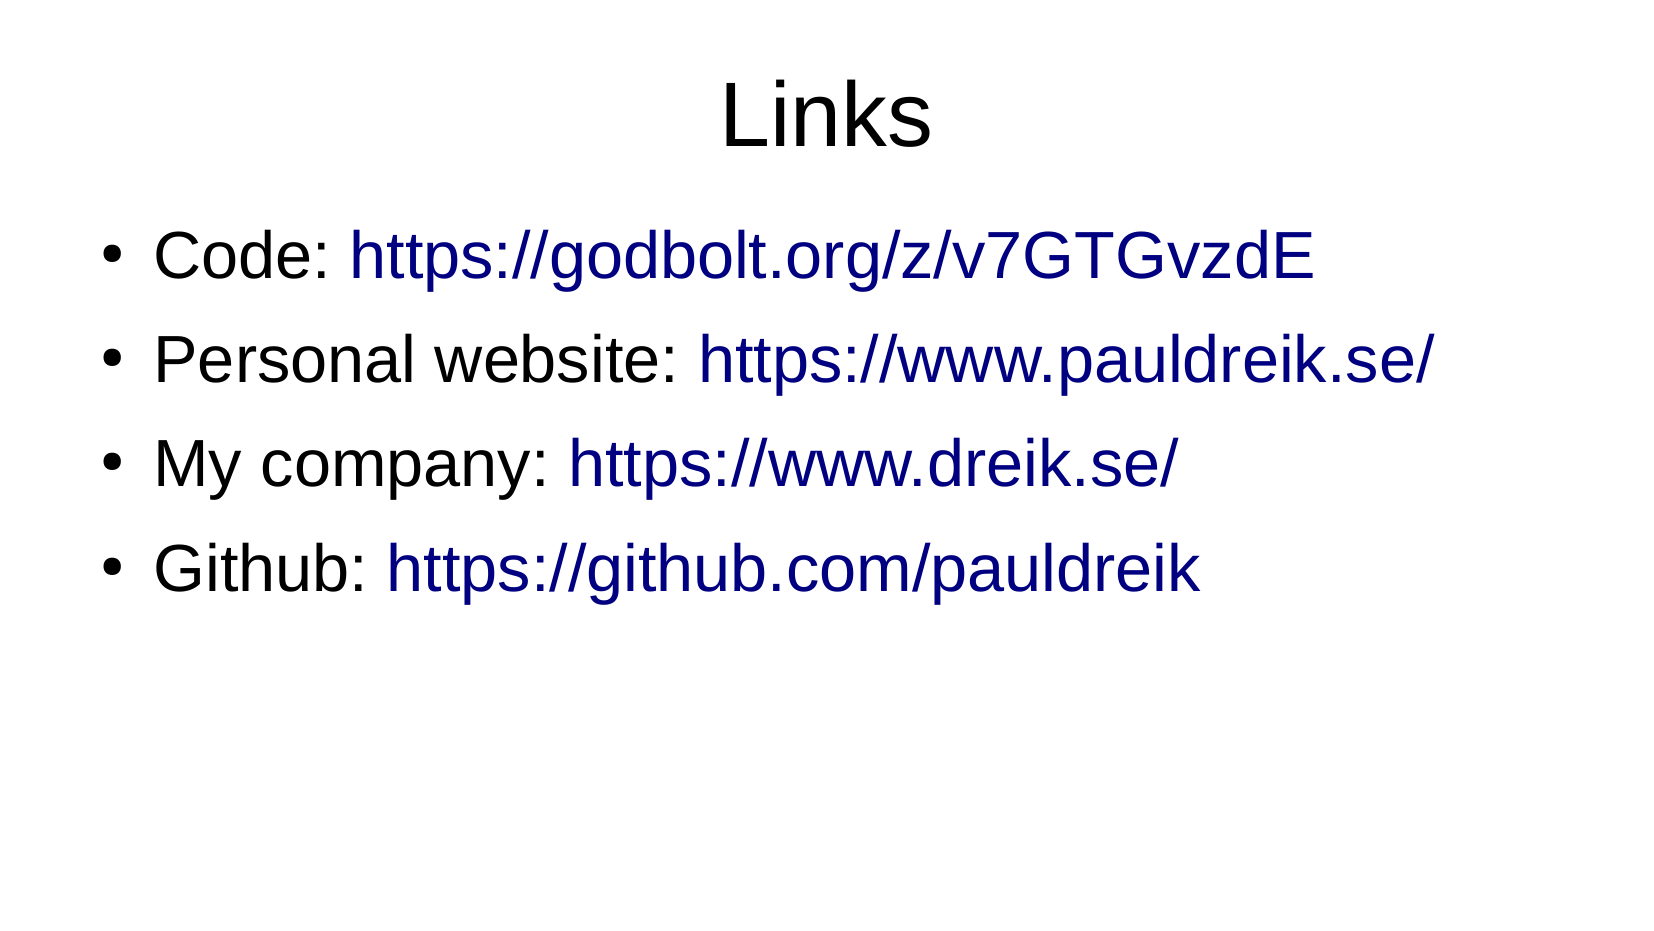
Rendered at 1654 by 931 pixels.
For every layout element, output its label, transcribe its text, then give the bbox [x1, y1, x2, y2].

title Links [82, 37, 1571, 193]
list Code: https://godbolt.org/z/v7GTGvzdE Personal website: https://www.pauldreik.se/ My company: https://www.dreik.se/ Github: https://github.com/pauldreik [82, 217, 1571, 758]
